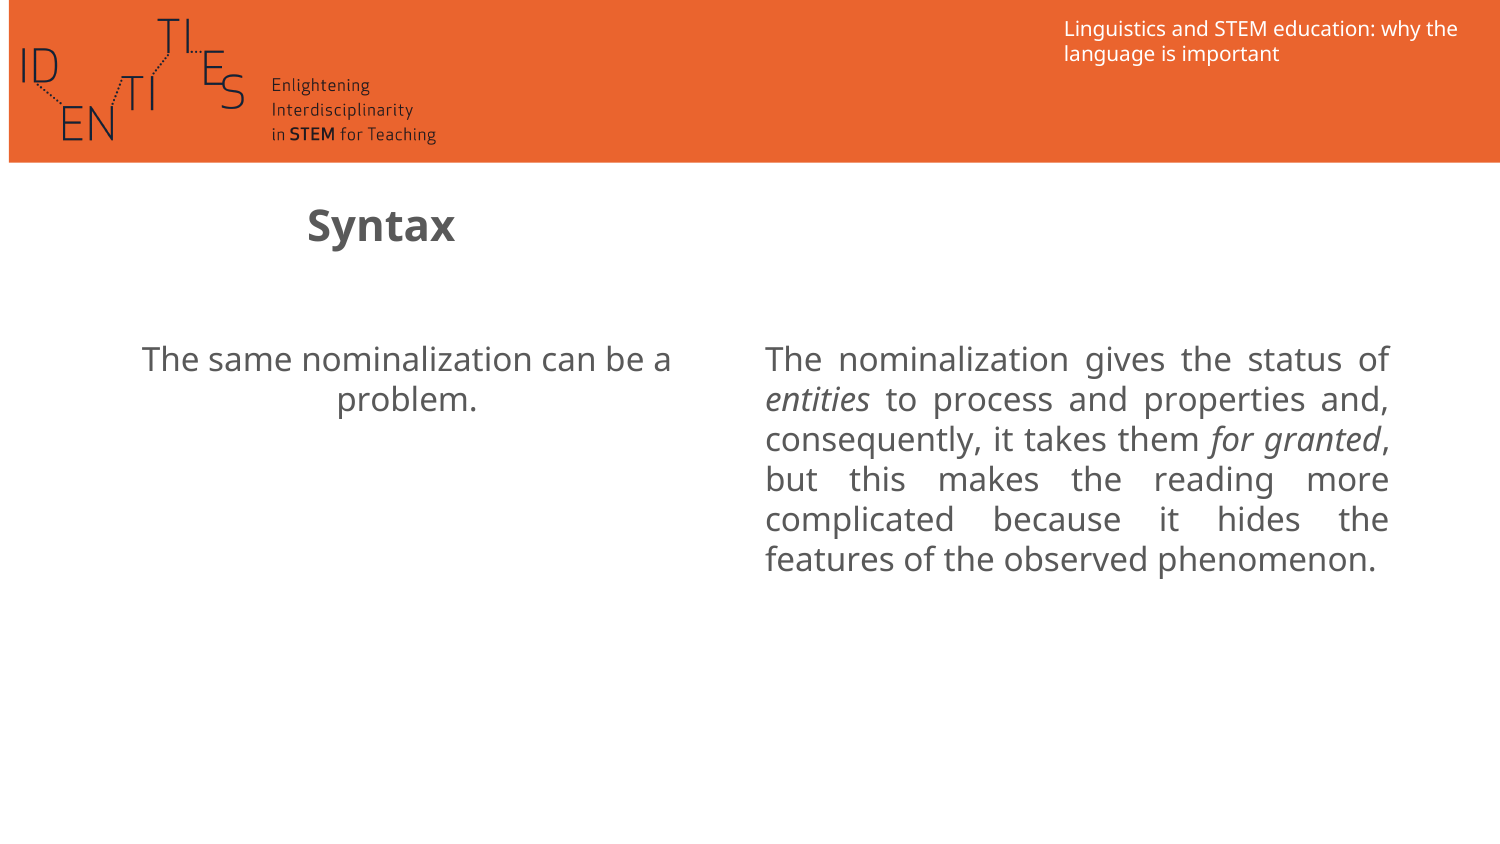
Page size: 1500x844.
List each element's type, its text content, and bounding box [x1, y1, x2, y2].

text_box Linguistics and STEM education: why the language is important [1048, 7, 1500, 155]
text_box The nominalization gives the status of entities to process and properties and, consequently, it takes them for granted, but this makes the reading more complicated because it hides the features of the observed phenomenon. [750, 323, 1426, 597]
list The same nominalization can be a problem. [112, 313, 703, 426]
list Syntax [49, 179, 713, 259]
text_box [8, 0, 1500, 163]
picture [22, 15, 436, 148]
